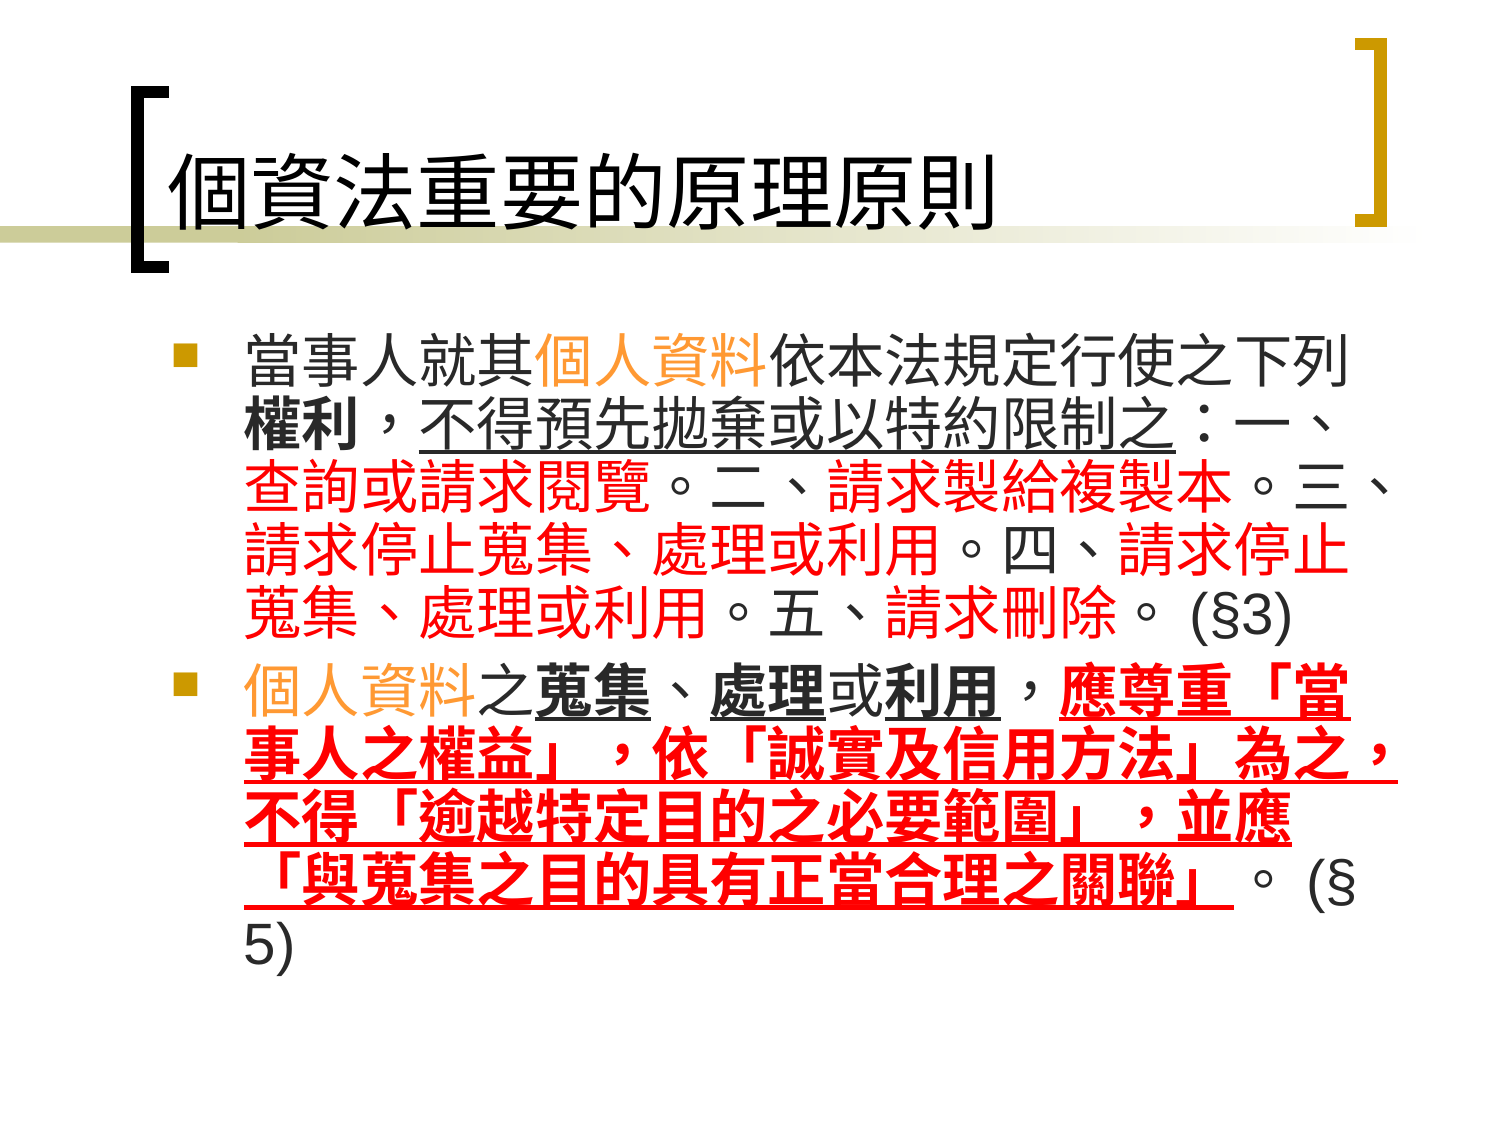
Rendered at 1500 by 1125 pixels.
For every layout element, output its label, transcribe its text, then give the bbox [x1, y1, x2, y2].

list 當事人就其個人資料依本法規定行使之下列權利，不得預先拋棄或以特約限制之：一、查詢或請求閱覽。二、請求製給複製本。三、請求停止蒐集、處理或利用。四、請求停止蒐集、處理或利用。五、請求刪除。(§3) 個人資料之蒐集、處理或利用，應尊重「當事人之權益」，依「誠實及信用方法」為之，不得「逾越特定目的之必要範圍」，並應「與蒐集之目的具有正當合理之關聯」。(§5) [155, 324, 1413, 1000]
title 個資法重要的原理原則 [152, 15, 1328, 248]
